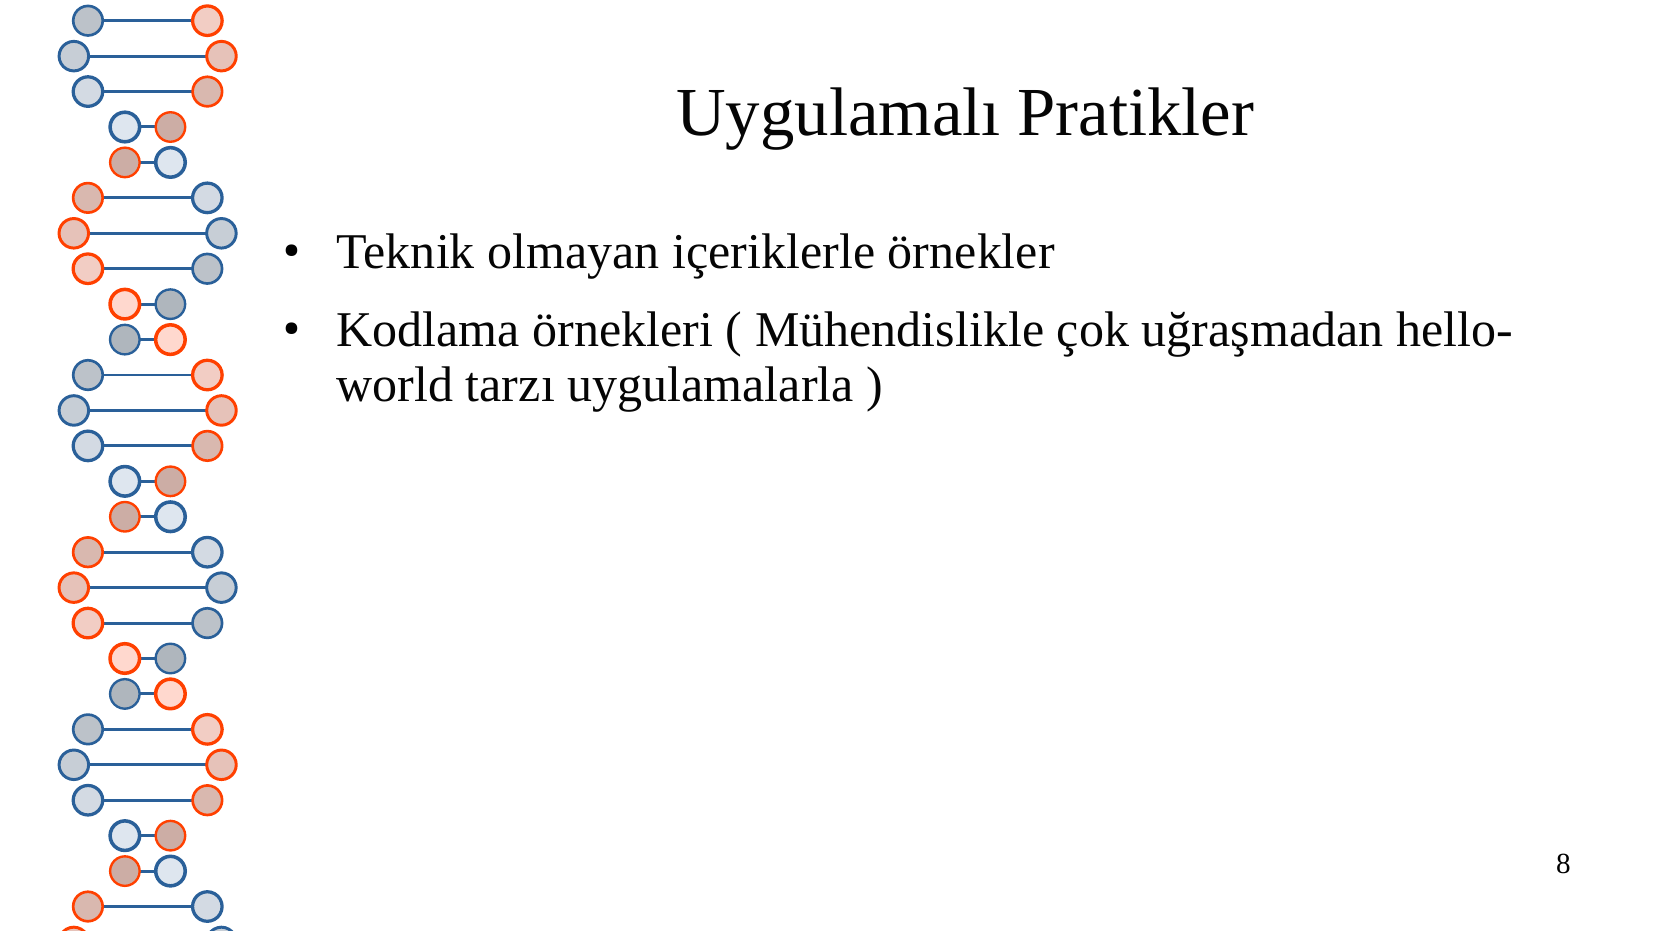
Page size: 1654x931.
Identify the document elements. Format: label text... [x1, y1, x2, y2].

title Uygulamalı Pratikler [265, 35, 1595, 189]
list Teknik olmayan içeriklerle örnekler Kodlama örnekleri ( Mühendislikle çok uğraşmadan hello-world tarzı uygulamalarla ) [265, 224, 1595, 764]
